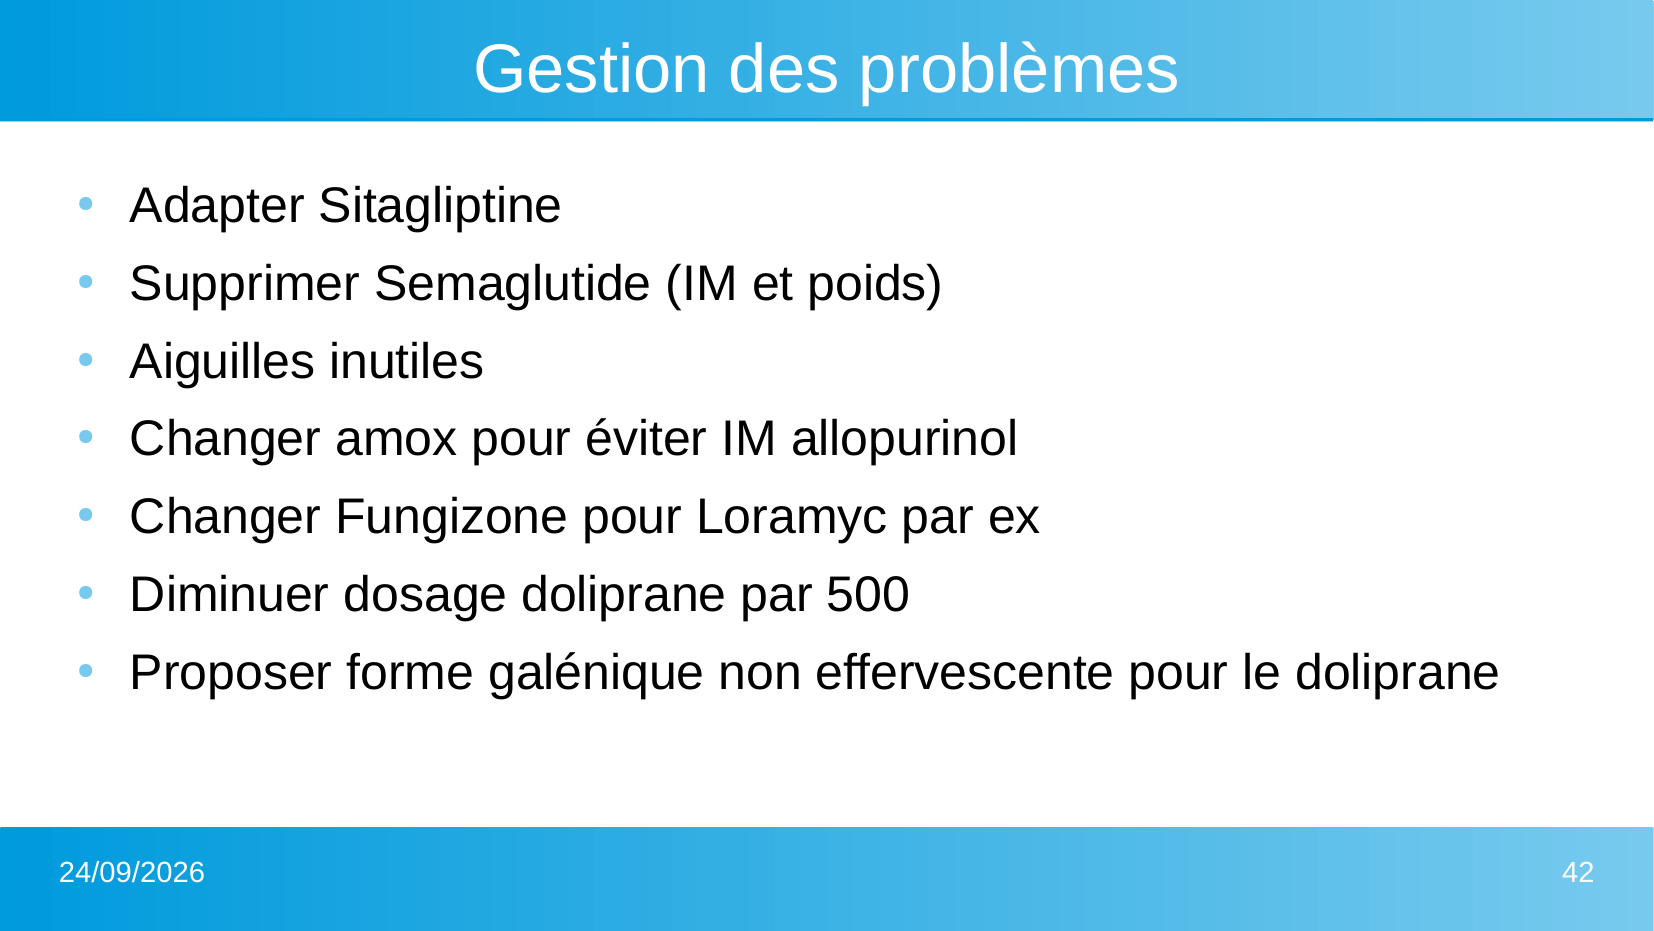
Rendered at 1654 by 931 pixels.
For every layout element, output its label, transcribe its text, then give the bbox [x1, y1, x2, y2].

list Adapter Sitagliptine Supprimer Semaglutide (IM et poids) Aiguilles inutiles Changer amox pour éviter IM allopurinol Changer Fungizone pour Loramyc par ex Diminuer dosage doliprane par 500 Proposer forme galénique non effervescente pour le doliprane [59, 177, 1595, 768]
title Gestion des problèmes [59, 29, 1595, 108]
